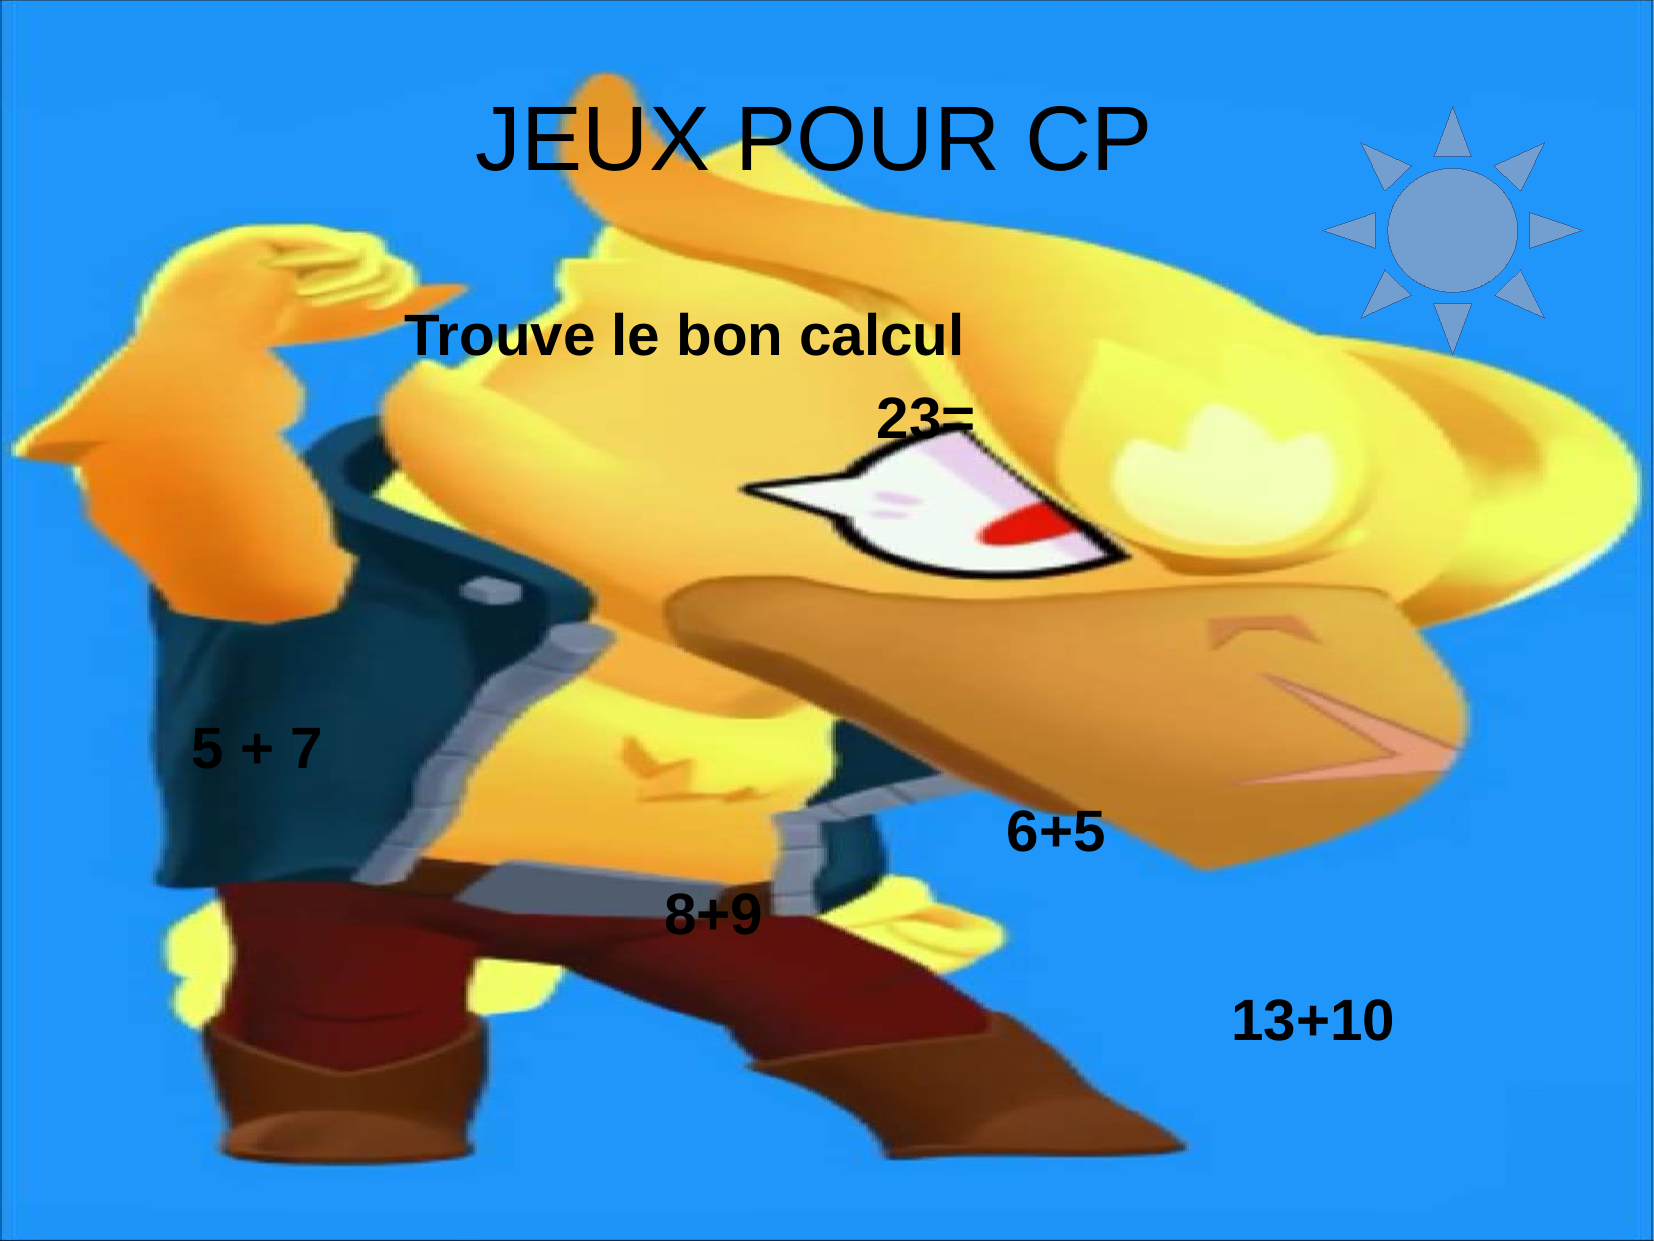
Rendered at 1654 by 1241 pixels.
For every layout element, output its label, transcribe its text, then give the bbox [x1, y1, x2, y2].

text_box [1494, 269, 1545, 319]
text_box [1322, 212, 1376, 249]
text_box [1433, 303, 1472, 355]
text_box [1360, 269, 1412, 319]
text_box Trouve le bon calcul [389, 295, 980, 376]
title JEUX POUR CP [70, 35, 1560, 243]
text_box [1433, 106, 1472, 157]
text_box [1387, 168, 1518, 293]
text_box [708, 543, 1170, 674]
text_box 23= [862, 377, 991, 458]
text_box 5 + 7 [177, 708, 339, 789]
text_box 6+5 [992, 791, 1121, 872]
picture [0, 0, 1654, 1241]
text_box 8+9 [649, 874, 779, 954]
text_box [1494, 142, 1545, 191]
text_box [1529, 212, 1583, 249]
text_box [1360, 142, 1412, 191]
text_box 13+10 [1216, 980, 1411, 1061]
